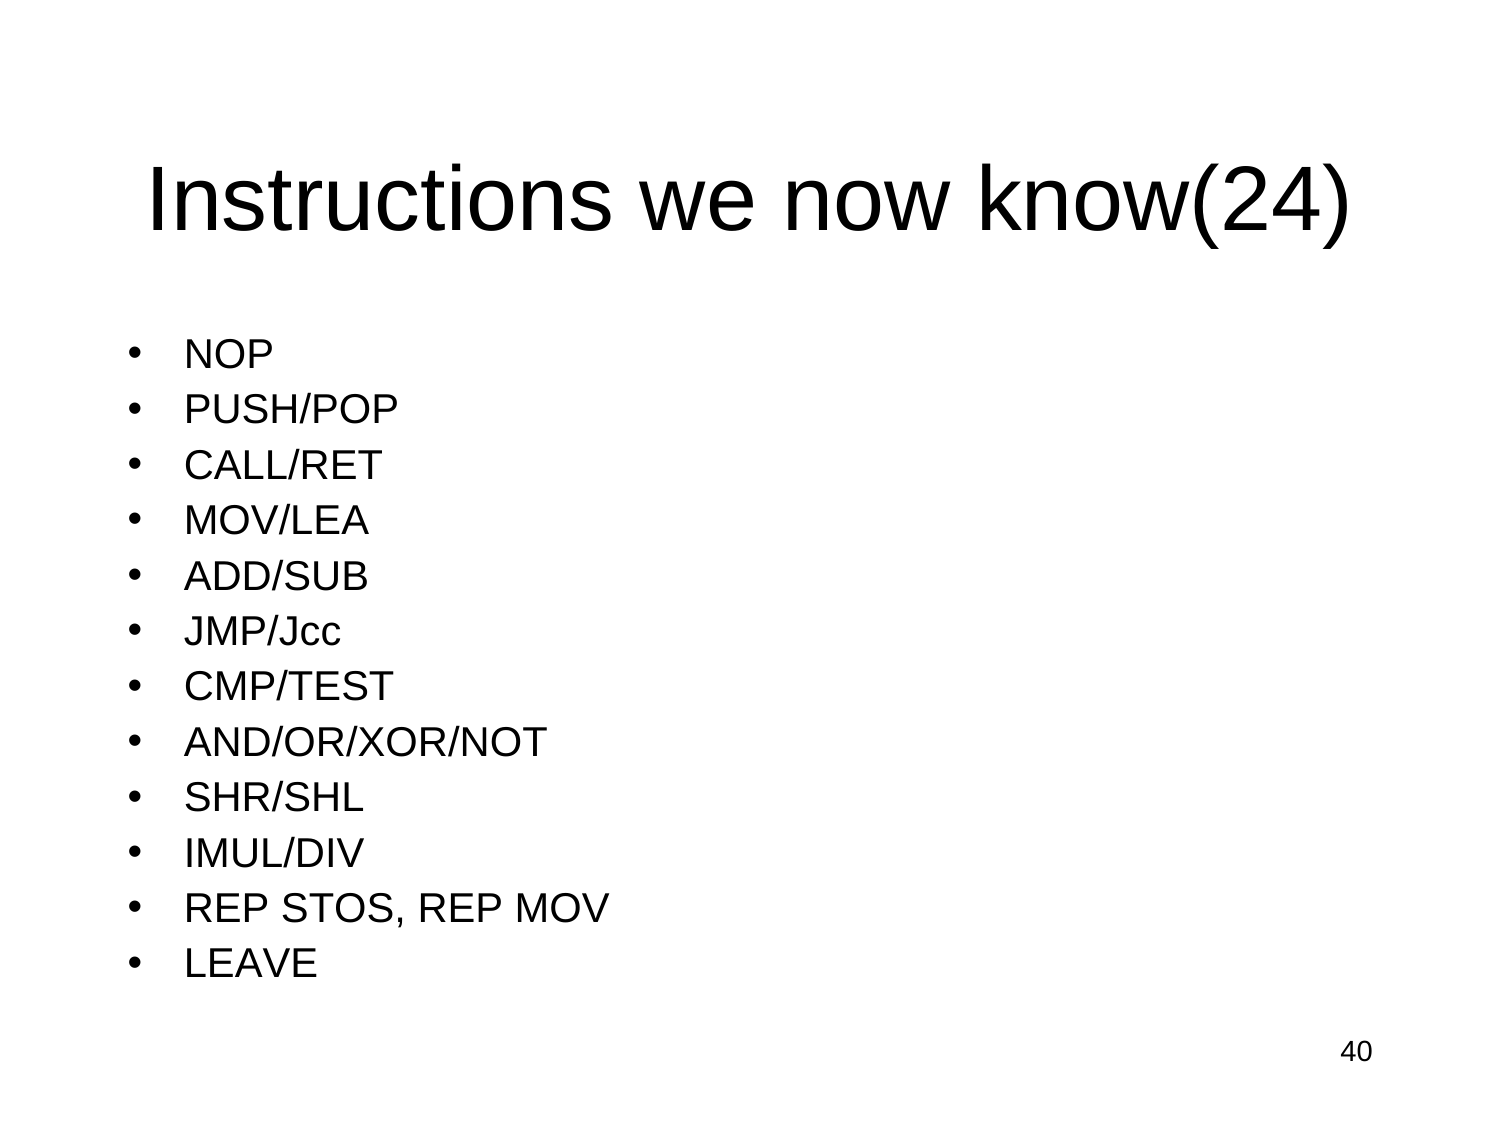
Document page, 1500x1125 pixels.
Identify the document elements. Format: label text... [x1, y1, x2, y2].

list NOP PUSH/POP CALL/RET MOV/LEA ADD/SUB JMP/Jcc CMP/TEST AND/OR/XOR/NOT SHR/SHL IMUL/DIV REP STOS, REP MOV LEAVE [112, 324, 1388, 1001]
text_box <number> [1074, 1025, 1388, 1101]
title Instructions we now know(24) [112, 99, 1388, 288]
